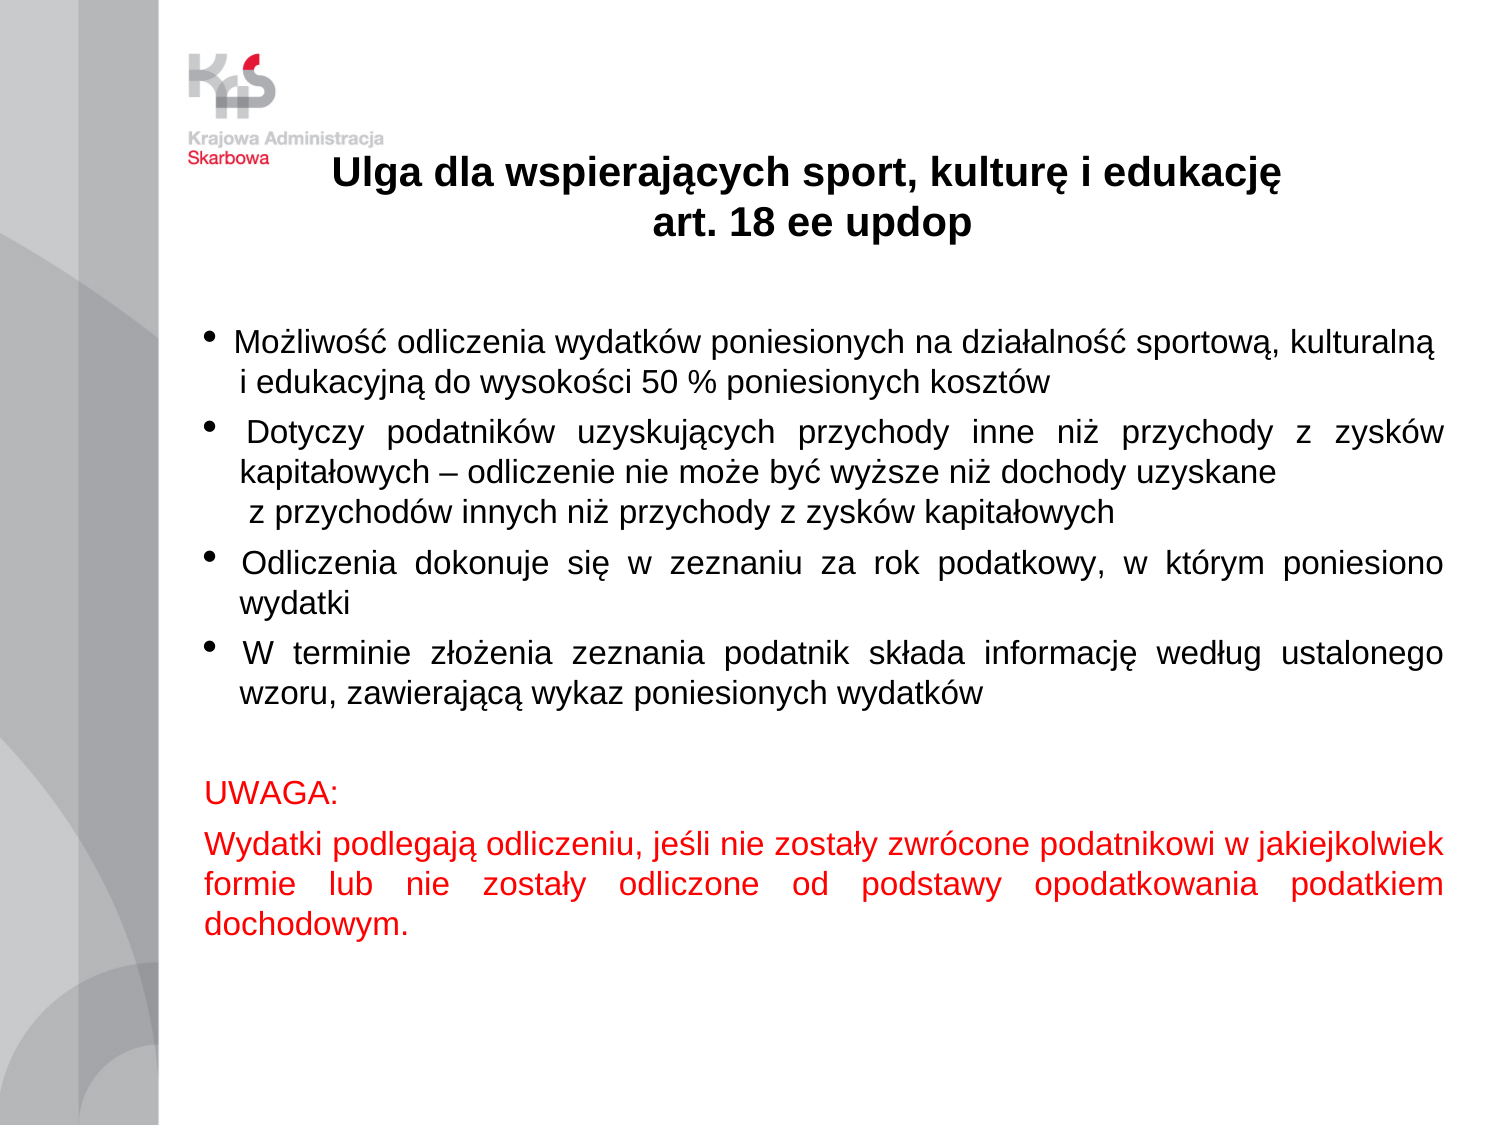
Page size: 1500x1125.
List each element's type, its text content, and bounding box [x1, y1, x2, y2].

text_box Możliwość odliczenia wydatków poniesionych na działalność sportową, kulturalną i edukacyjną do wysokości 50 % poniesionych kosztów Dotyczy podatników uzyskujących przychody inne niż przychody z zysków kapitałowych – odliczenie nie może być wyższe niż dochody uzyskane z przychodów innych niż przychody z zysków kapitałowych Odliczenia dokonuje się w zeznaniu za rok podatkowy, w którym poniesiono wydatki W terminie złożenia zeznania podatnik składa informację według ustalonego wzoru, zawierającą wykaz poniesionych wydatków UWAGA: Wydatki podlegają odliczeniu, jeśli nie zostały zwrócone podatnikowi w jakiejkolwiek formie lub nie zostały odliczone od podstawy opodatkowania podatkiem dochodowym. [189, 262, 1461, 1005]
text_box Ulga dla wspierających sport, kulturę i edukację art. 18 ee updop [177, 137, 1449, 296]
picture [0, 0, 1500, 1125]
